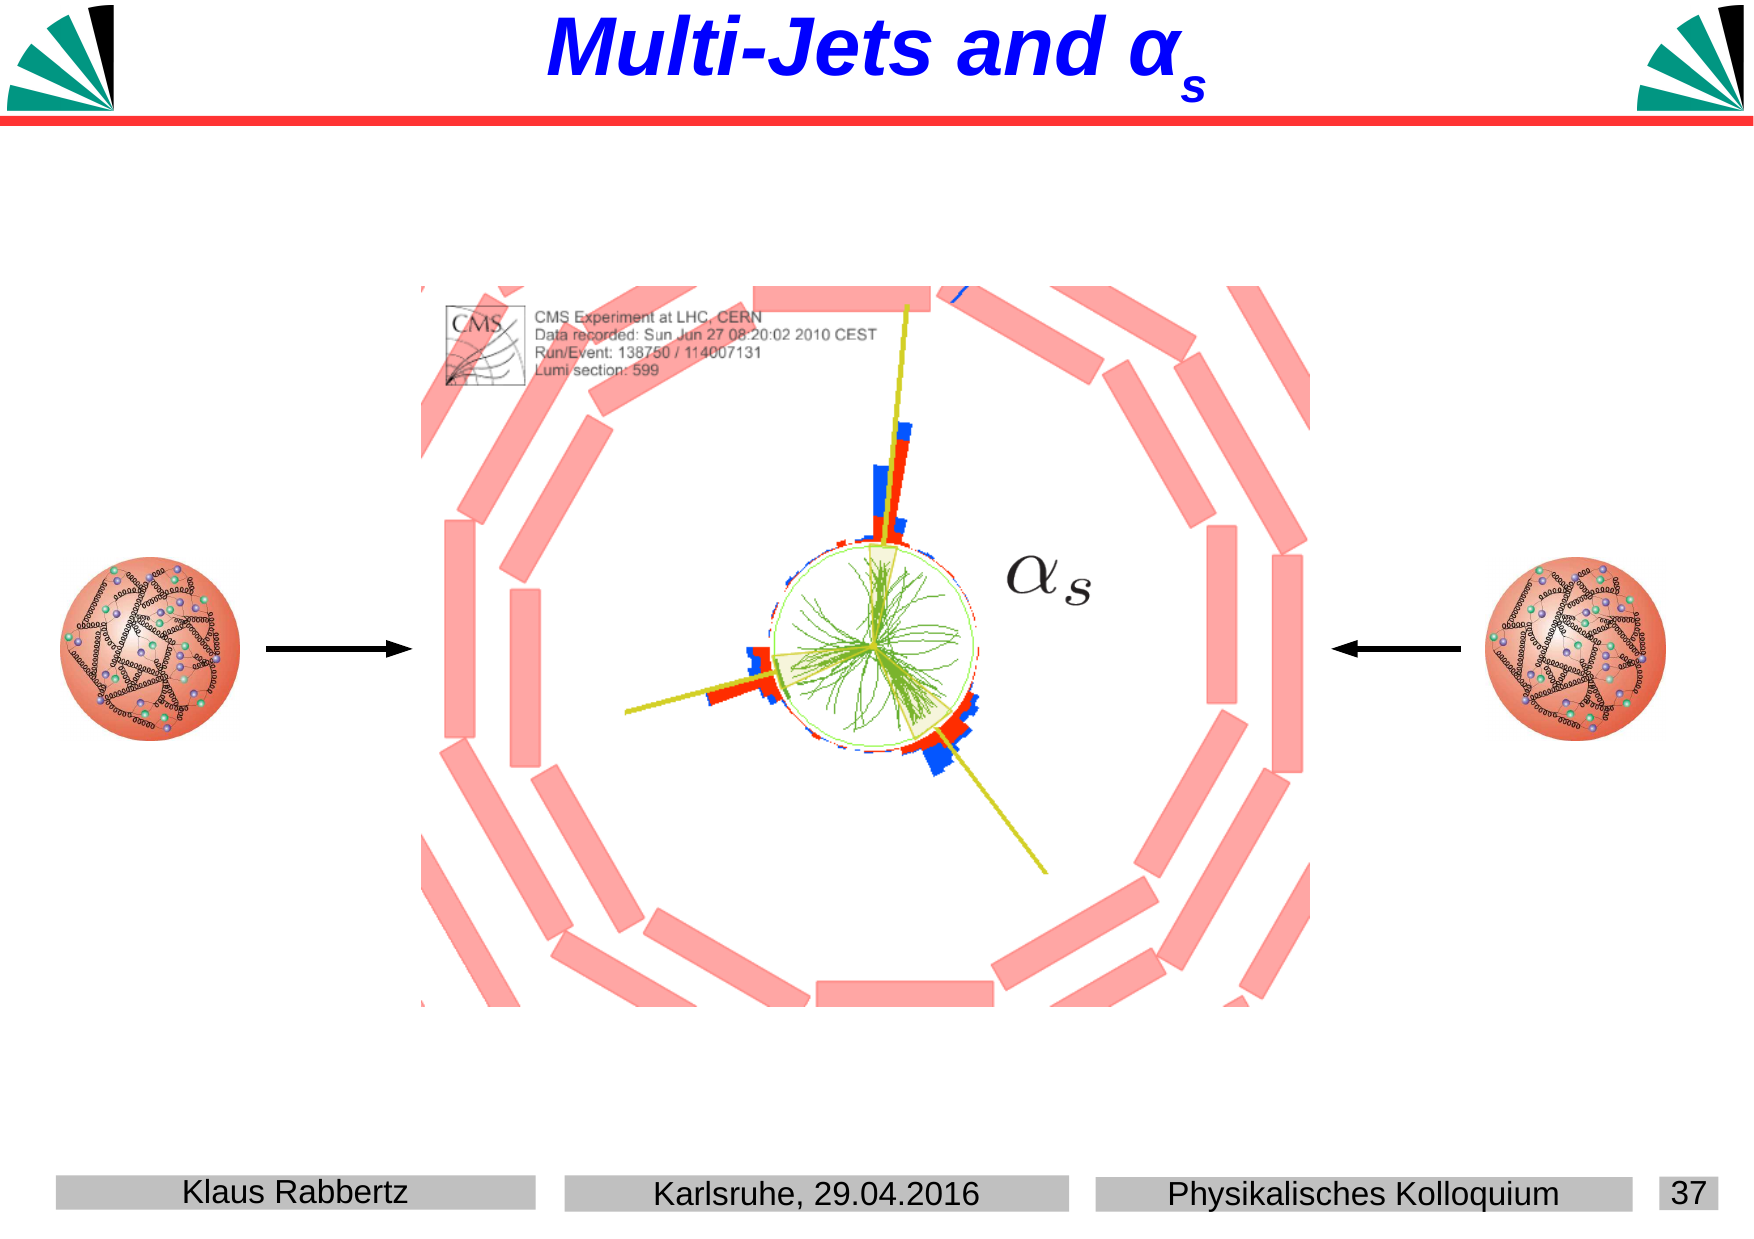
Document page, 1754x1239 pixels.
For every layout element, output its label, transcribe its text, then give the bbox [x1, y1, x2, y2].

picture [1485, 557, 1666, 741]
picture [1637, 5, 1744, 112]
picture [60, 557, 240, 741]
title Multi-Jets and αs [153, 0, 1600, 113]
picture [7, 5, 114, 112]
picture [421, 286, 1310, 1007]
